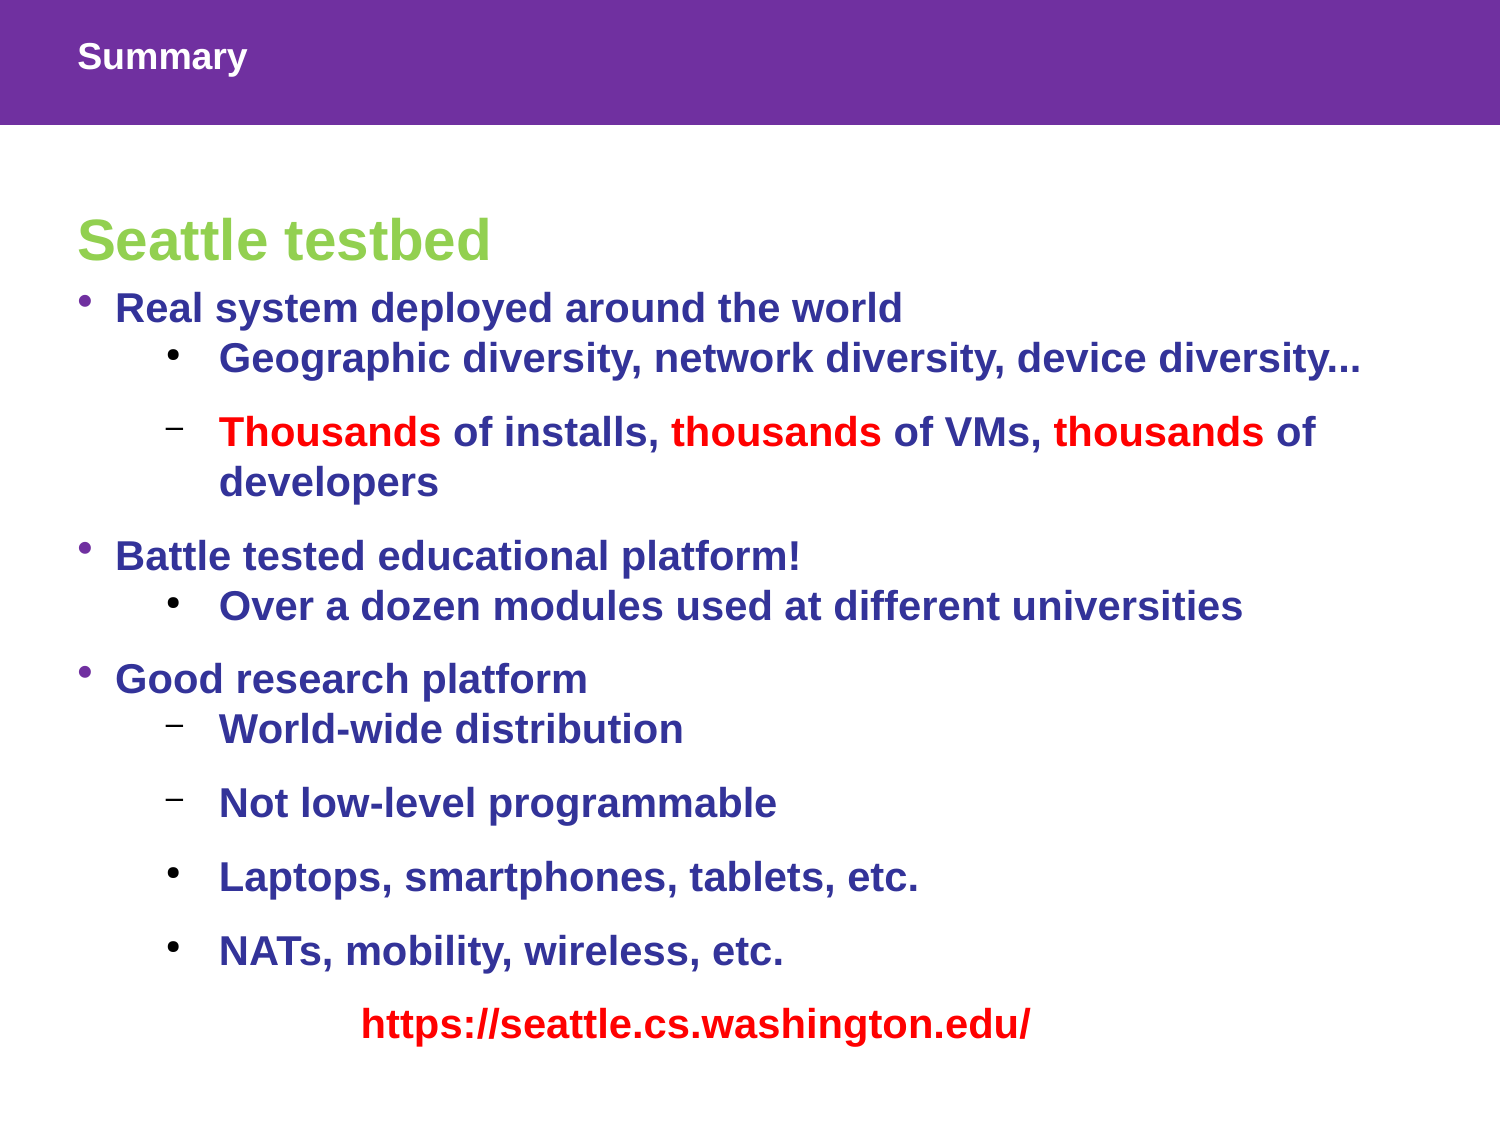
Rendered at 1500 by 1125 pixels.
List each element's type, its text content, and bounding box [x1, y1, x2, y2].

list Seattle testbed Real system deployed around the world Geographic diversity, network diversity, device diversity... Thousands of installs, thousands of VMs, thousands of developers Battle tested educational platform! Over a dozen modules used at different universities Good research platform World-wide distribution Not low-level programmable Laptops, smartphones, tablets, etc. NATs, mobility, wireless, etc. https://seattle.cs.washington.edu/ [62, 194, 1438, 1088]
text_box Summary [62, 24, 1450, 85]
text_box [0, 0, 1500, 125]
